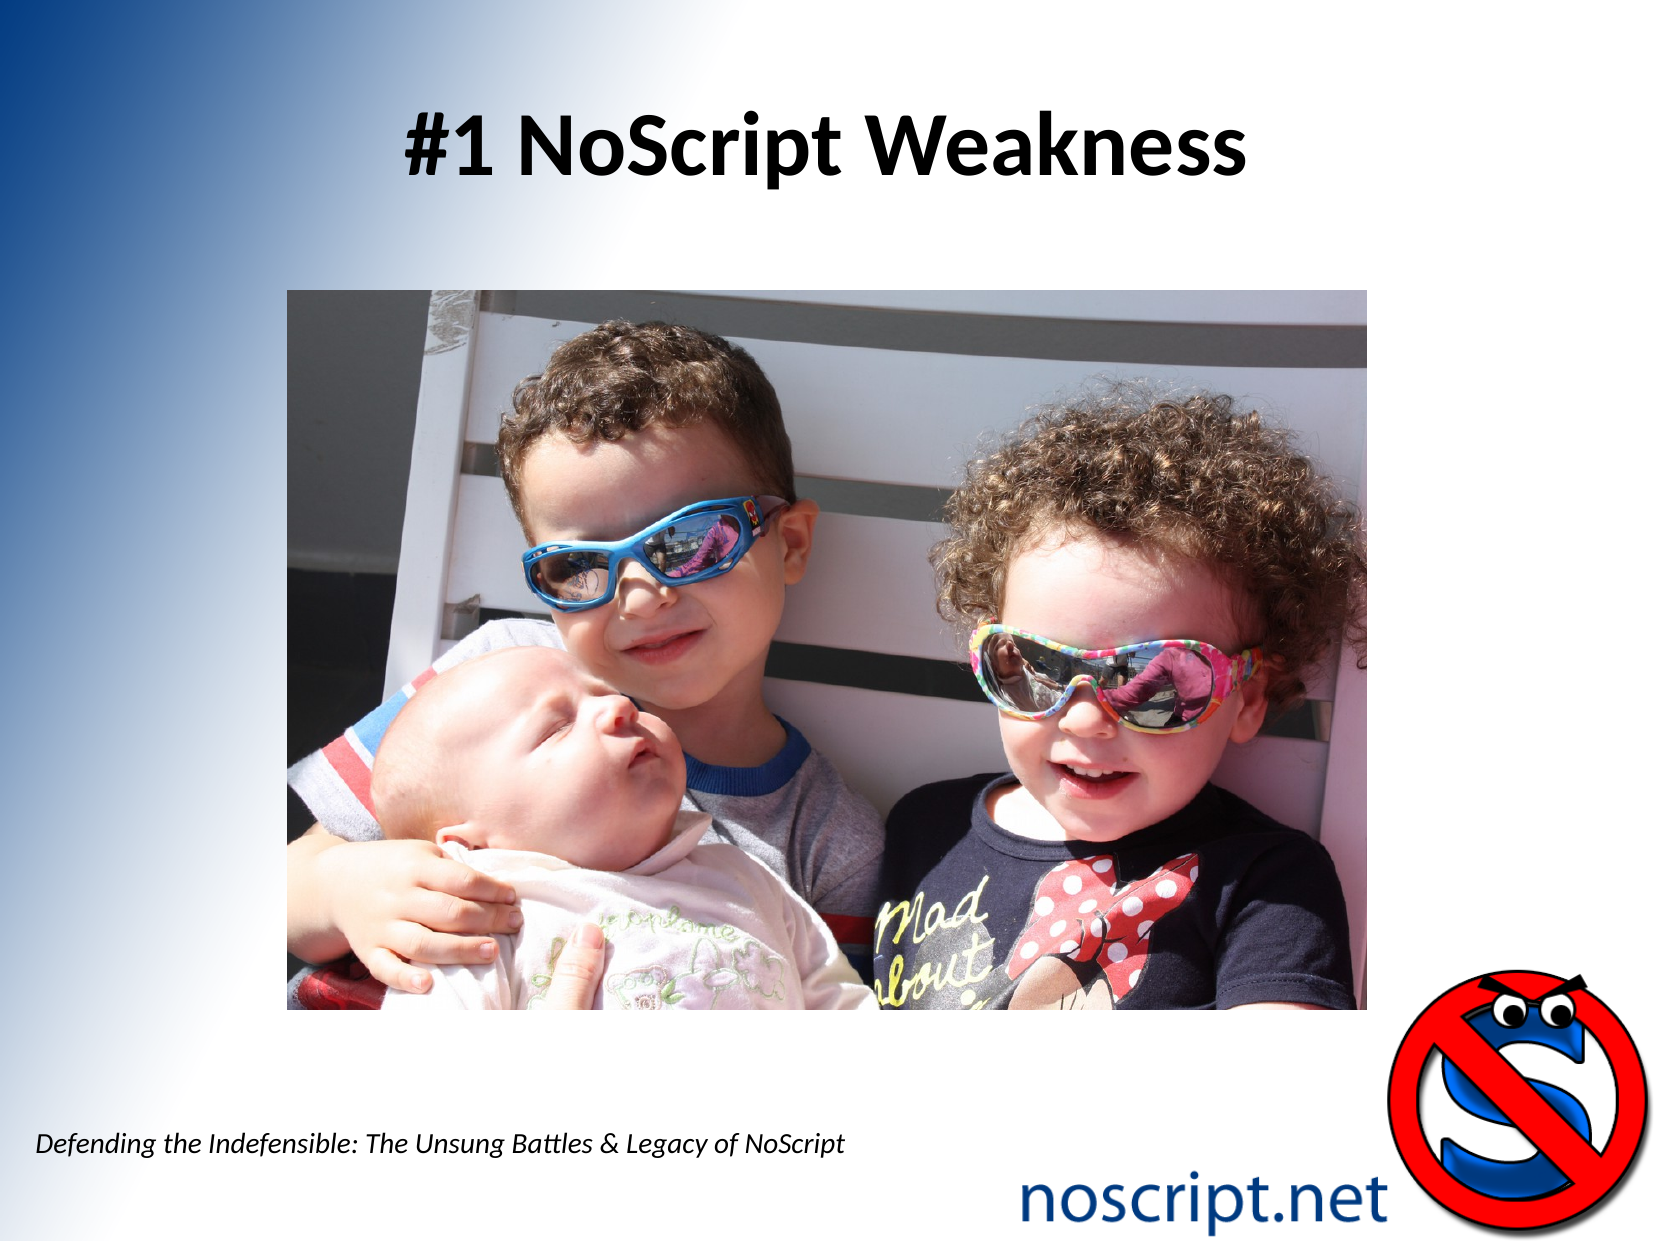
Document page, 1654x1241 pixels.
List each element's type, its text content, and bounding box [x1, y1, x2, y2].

picture [0, 0, 1654, 1241]
title #1 NoScript Weakness [82, 49, 1571, 257]
